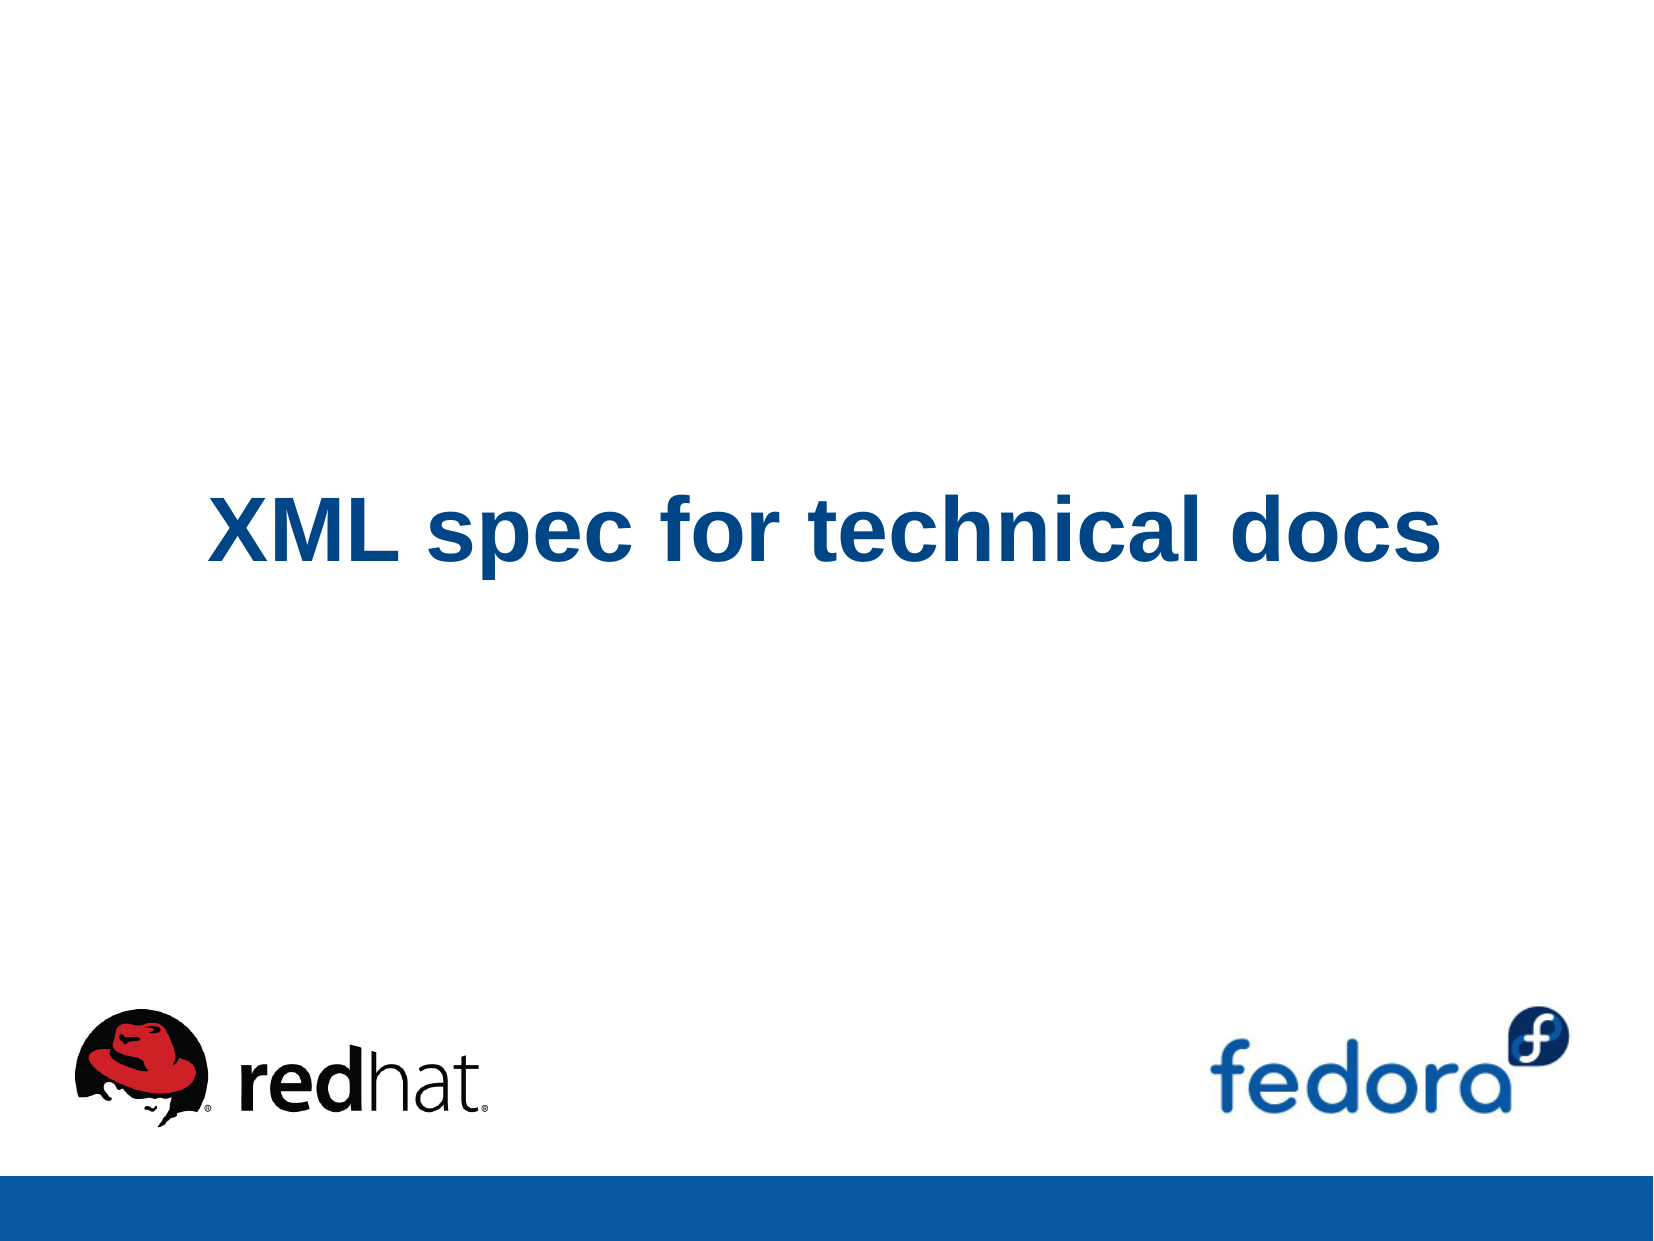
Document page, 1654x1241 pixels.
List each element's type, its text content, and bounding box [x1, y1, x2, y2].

picture [1200, 997, 1576, 1125]
subtitle XML spec for technical docs [82, 49, 1571, 1109]
picture [75, 1009, 488, 1142]
picture [0, 1176, 1654, 1241]
